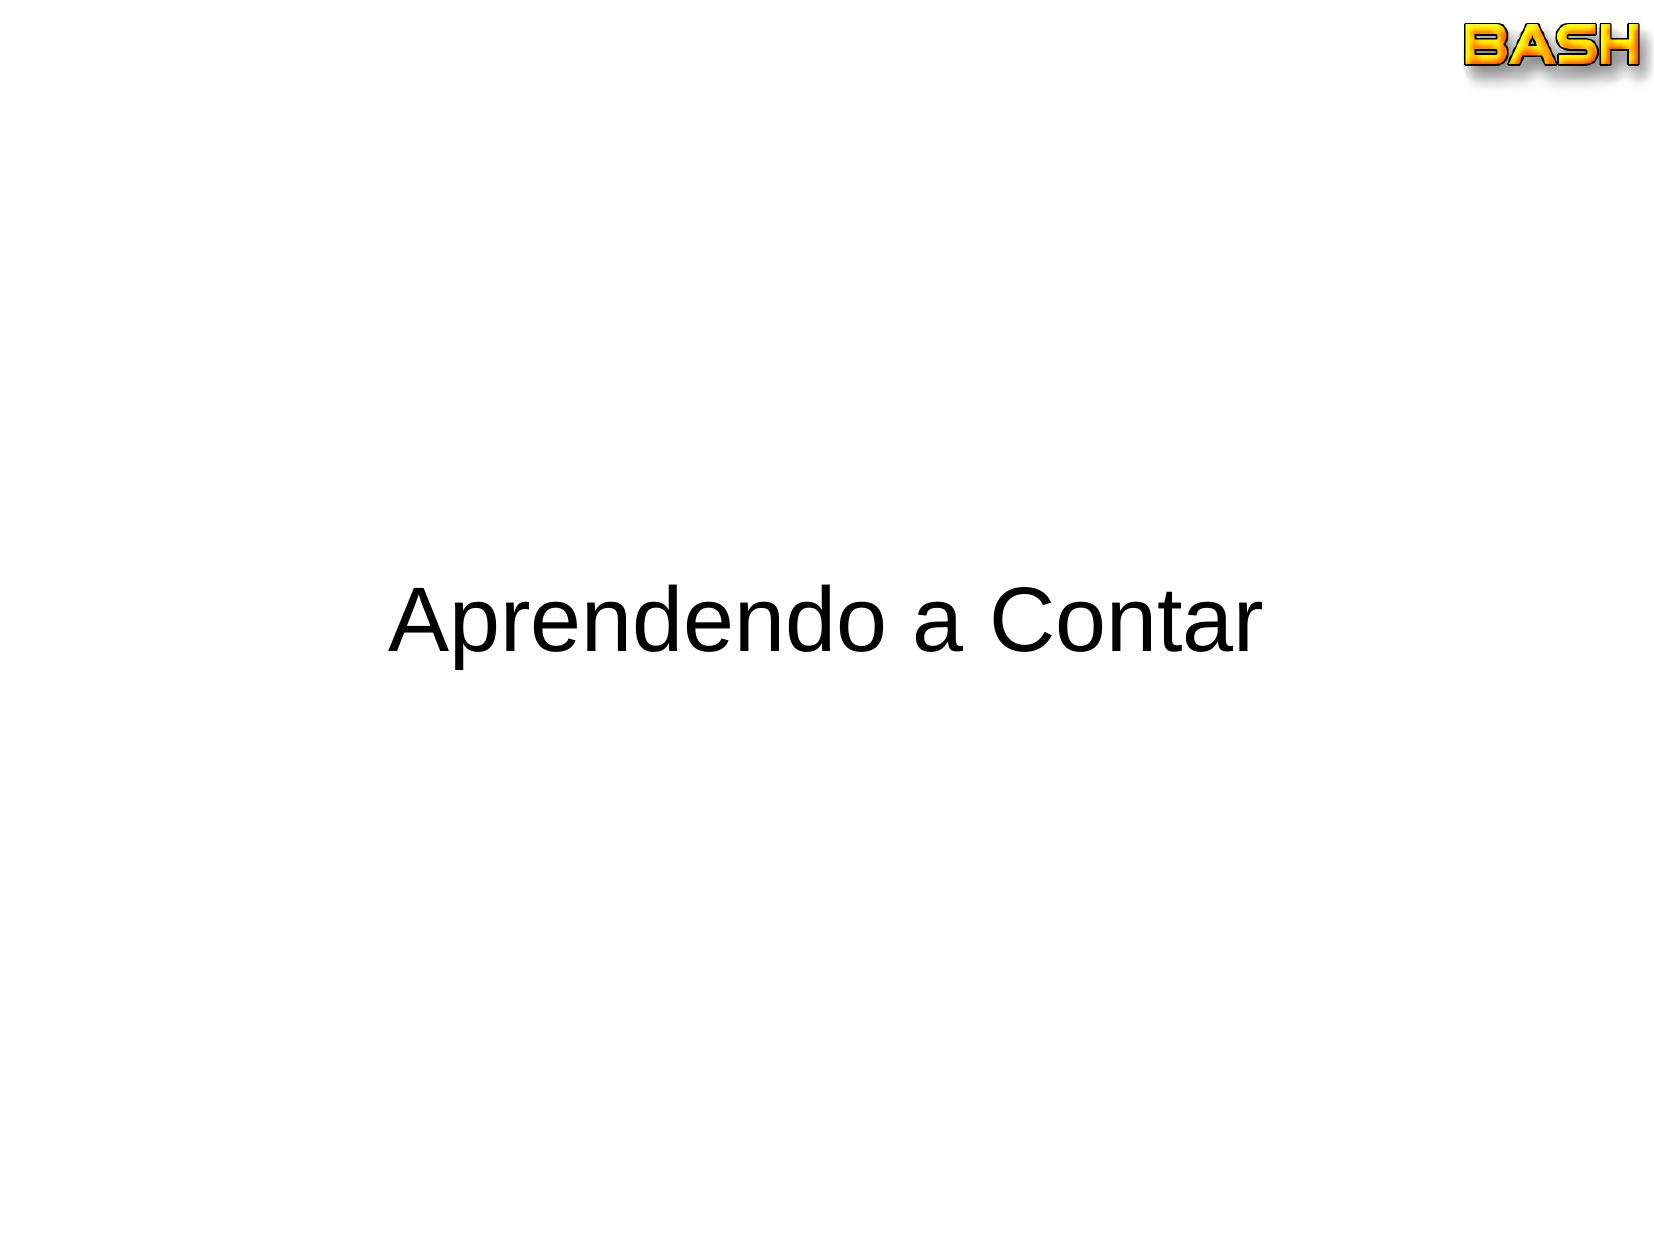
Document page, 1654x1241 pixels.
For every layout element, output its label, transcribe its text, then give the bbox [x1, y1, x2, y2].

title Aprendendo a Contar [82, 523, 1571, 717]
picture [1450, 0, 1654, 96]
